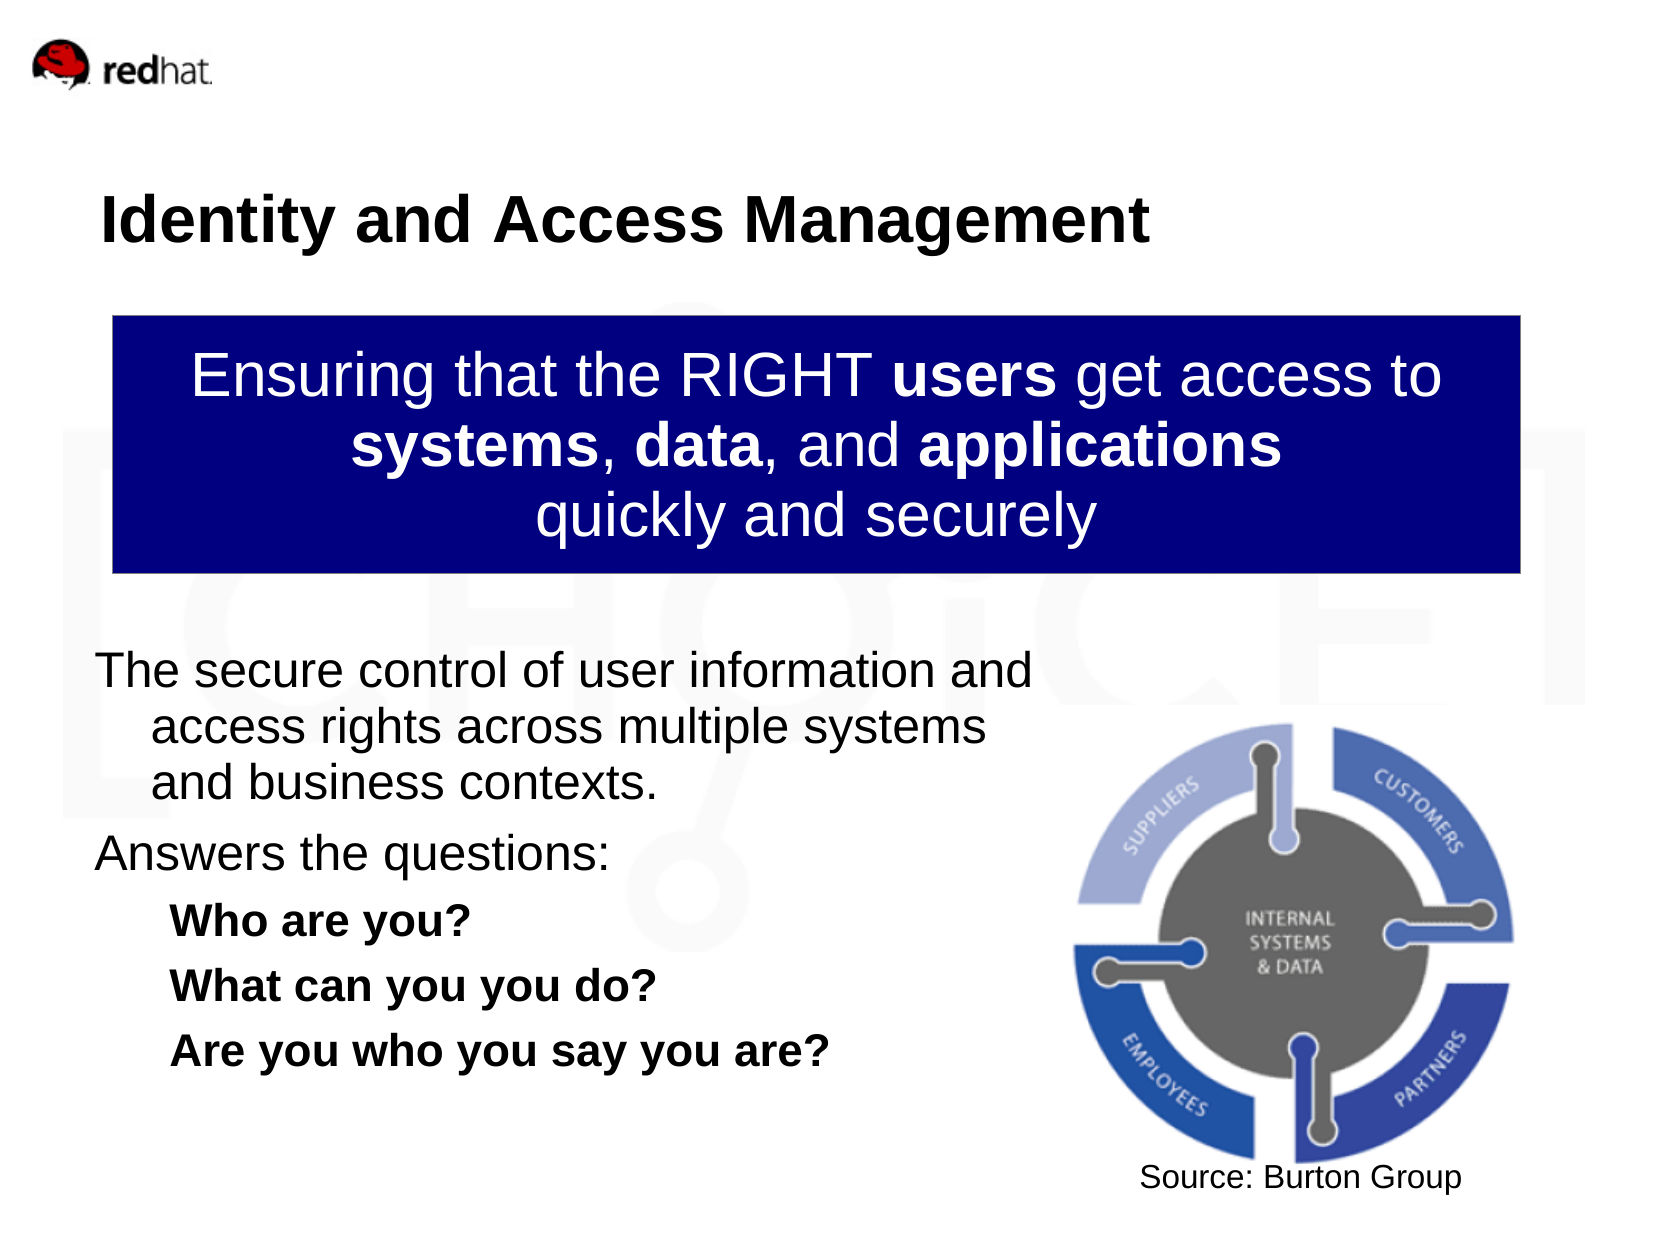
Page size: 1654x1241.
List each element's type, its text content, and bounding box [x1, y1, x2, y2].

picture [31, 37, 212, 98]
text_box Ensuring that the RIGHT users get access to systems, data, and applications quickly and securely [112, 315, 1521, 574]
title Identity and Access Management [100, 164, 1506, 275]
list The secure control of user information and access rights across multiple systems and business contexts. Answers the questions: Who are you? What can you you do? Are you who you say you are? [94, 642, 1051, 1151]
text_box Source: Burton Group [1139, 1158, 1464, 1209]
picture [63, 302, 1601, 1181]
